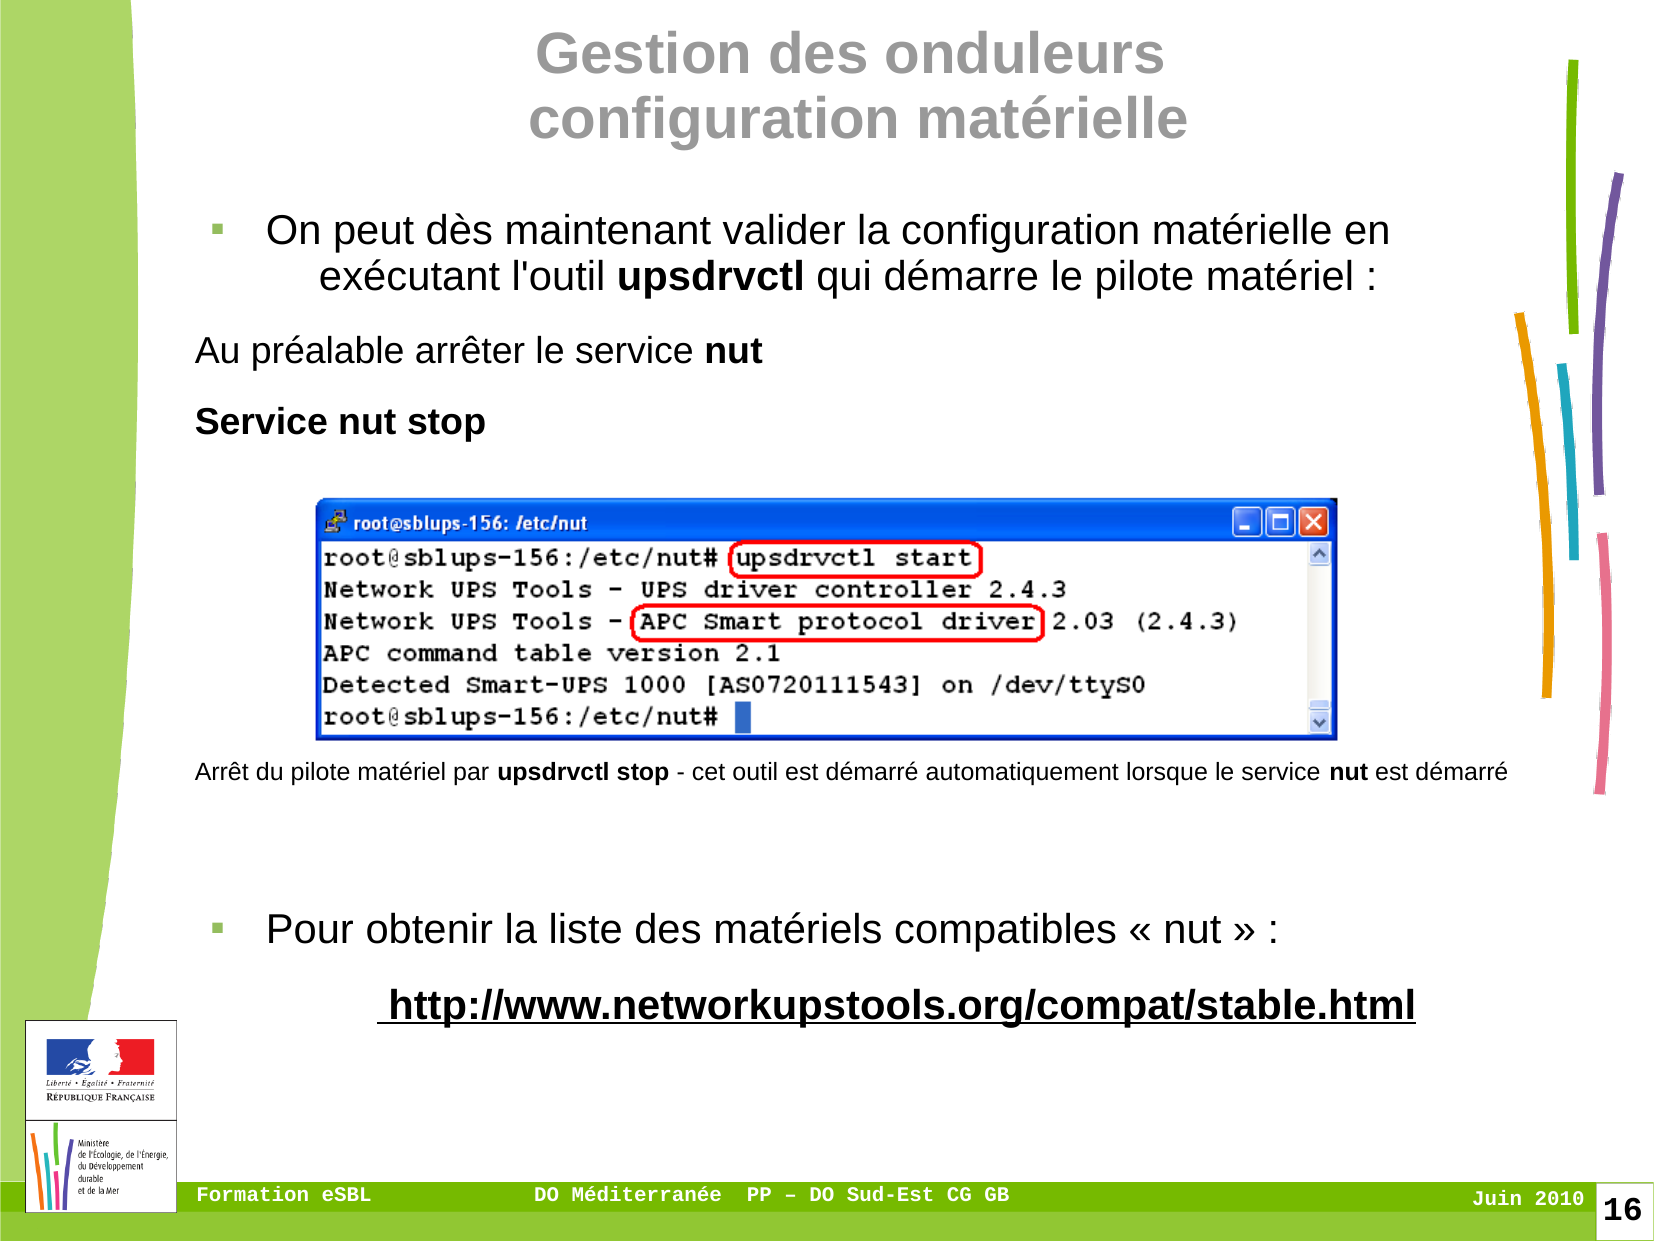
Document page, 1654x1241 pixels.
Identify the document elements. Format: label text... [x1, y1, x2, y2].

picture [0, 0, 1654, 1241]
title Gestion des onduleurs configuration matérielle [152, 20, 1566, 151]
list On peut dès maintenant valider la configuration matérielle en exécutant l'outil upsdrvctl qui démarre le pilote matériel : Au préalable arrêter le service nut Service nut stop Arrêt du pilote matériel par upsdrvctl stop - cet outil est démarré automatiquement lorsque le service nut est démarré Pour obtenir la liste des matériels compatibles « nut » : http://www.networkupstools.org/compat/stable.html [177, 206, 1546, 1137]
